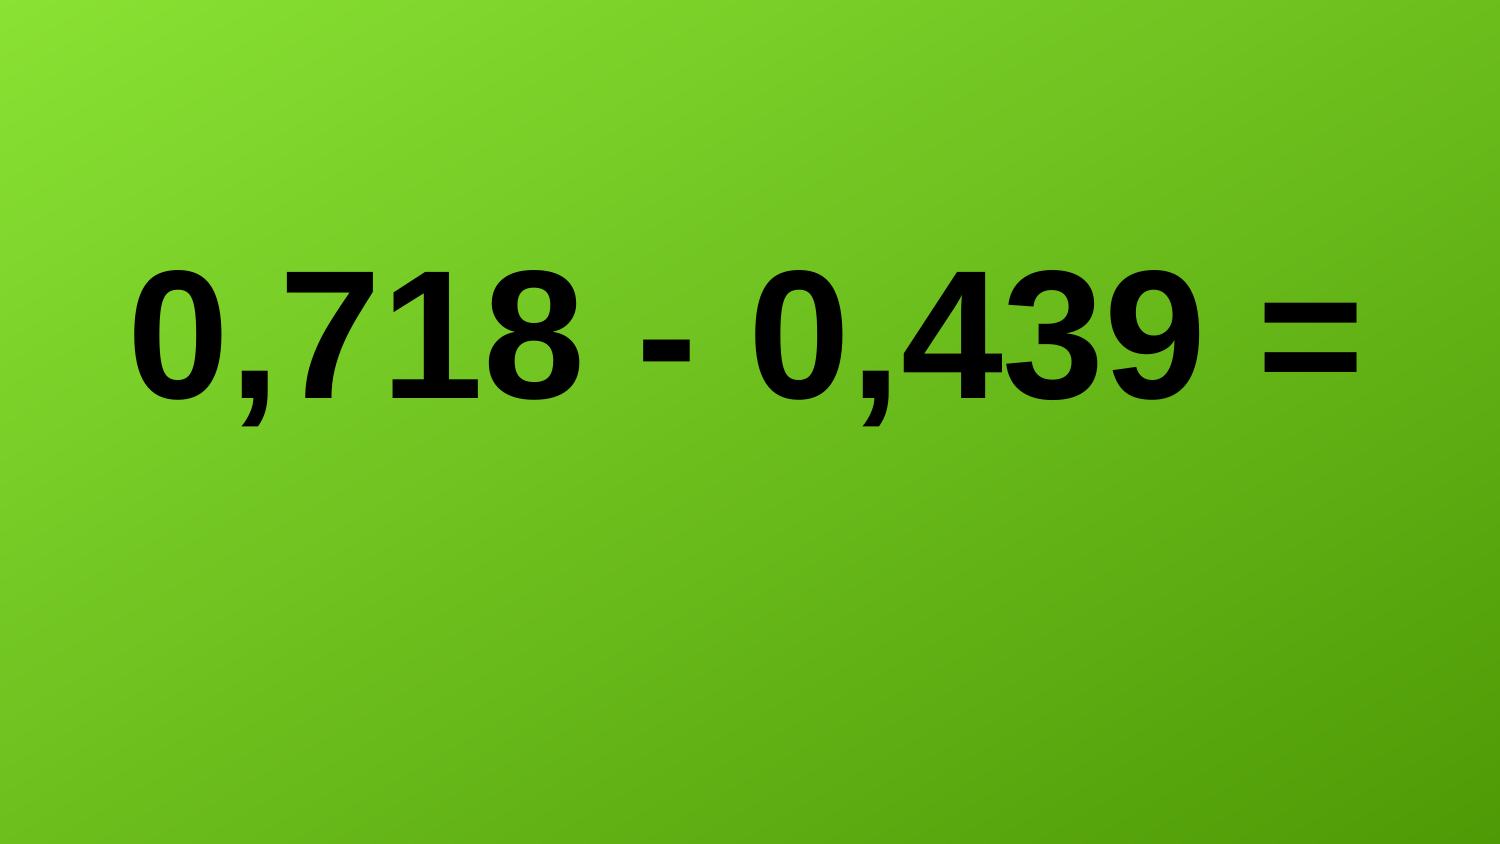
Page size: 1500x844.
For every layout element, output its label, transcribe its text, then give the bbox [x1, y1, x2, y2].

text_box 0,718 - 0,439 = [112, 259, 1388, 450]
